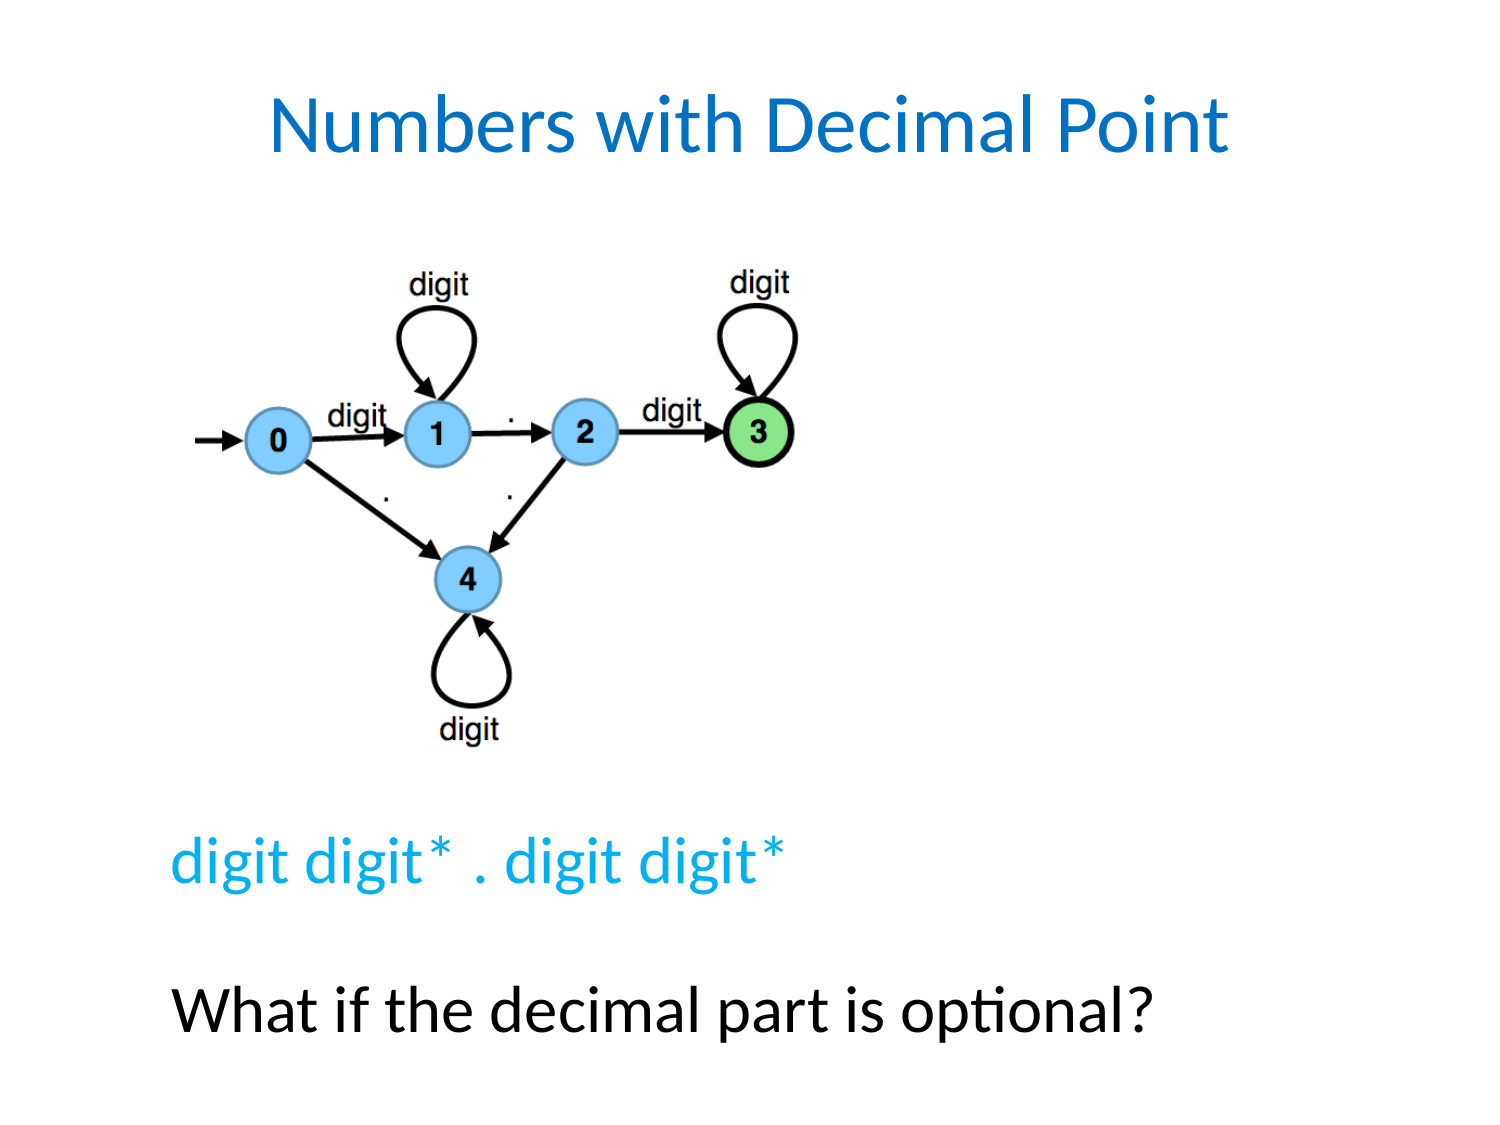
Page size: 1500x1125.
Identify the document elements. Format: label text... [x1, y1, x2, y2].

picture [195, 265, 814, 751]
text_box What if the decimal part is optional? [155, 958, 1262, 1055]
title Numbers with Decimal Point [75, 25, 1425, 213]
text_box digit digit* . digit digit* [155, 809, 906, 906]
